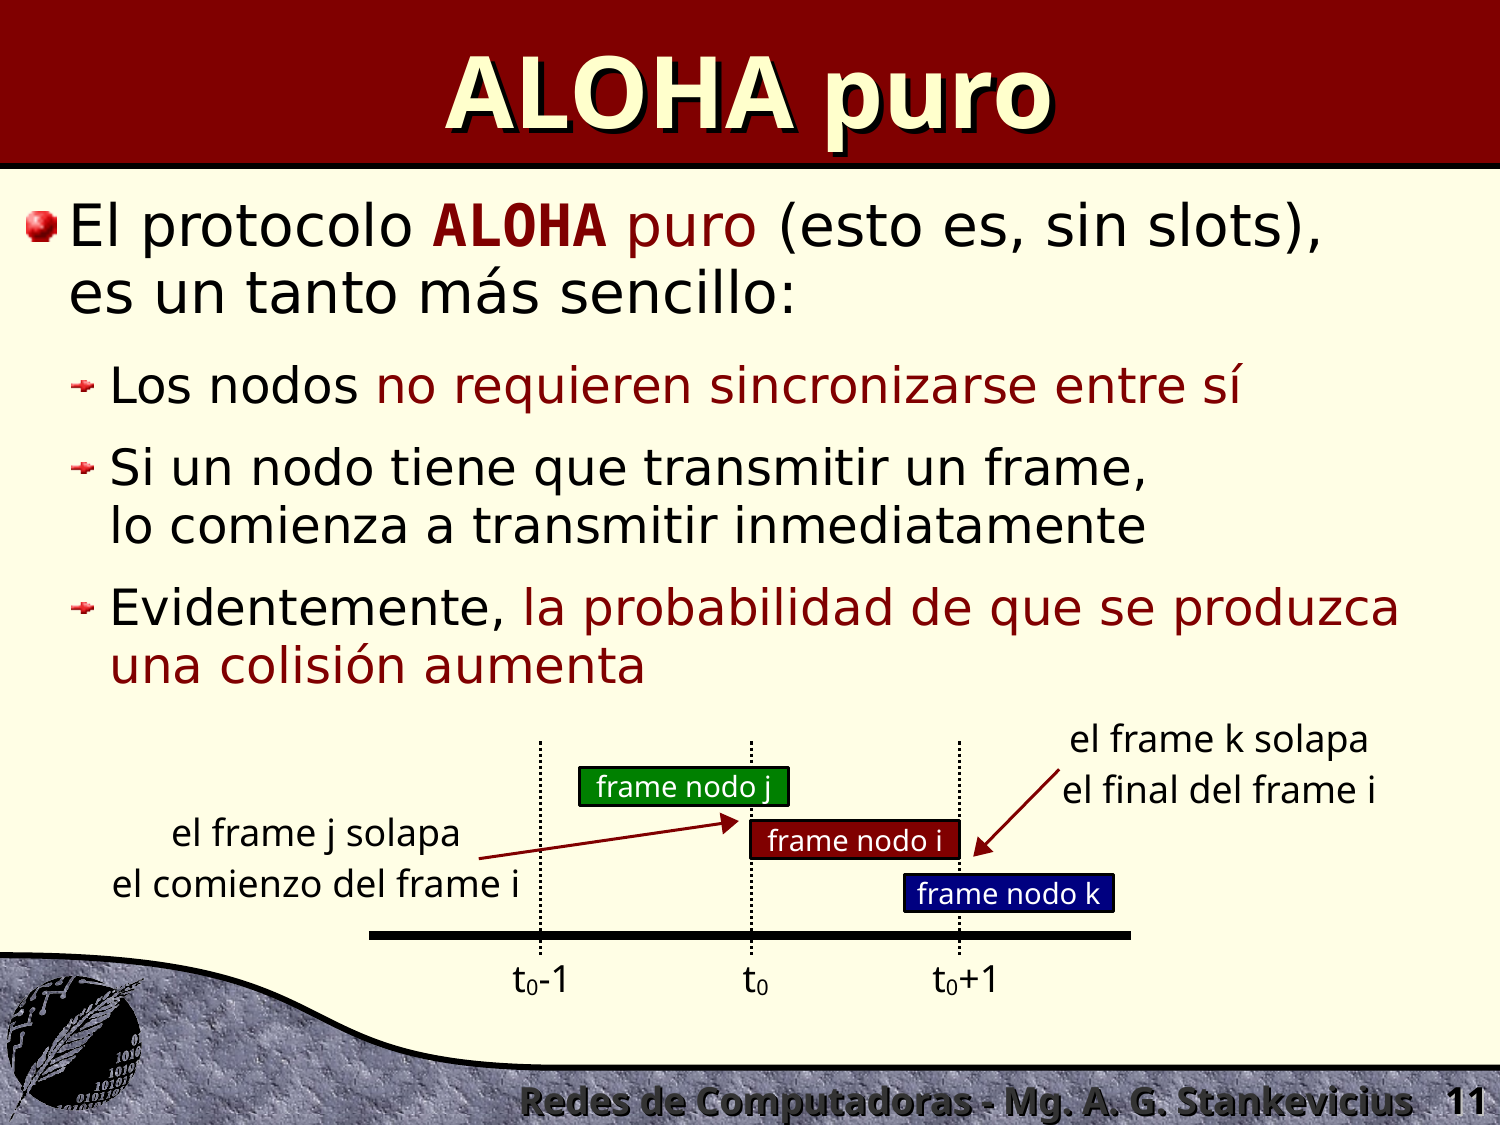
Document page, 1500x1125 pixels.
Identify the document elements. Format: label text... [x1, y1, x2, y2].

text_box frame nodo i [750, 820, 960, 859]
picture [790, 1100, 795, 1110]
text_box el frame j solapa el comienzo del frame i [96, 799, 531, 919]
text_box frame nodo j [579, 767, 789, 806]
picture [1047, 1100, 1054, 1110]
text_box el frame k solapa el final del frame i [1047, 705, 1401, 826]
list El protocolo ALOHA puro (esto es, sin slots), es un tanto más sencillo: Los nodos no requieren sincronizarse entre sí Si un nodo tiene que transmitir un frame, lo comienza a transmitir inmediatamente Evidentemente, la probabilidad de que se produzca una colisión aumenta [11, 192, 1486, 921]
text_box t0 [727, 945, 789, 1024]
picture [0, 959, 1500, 1125]
title ALOHA puro [15, 5, 1485, 160]
text_box t0+1 [917, 945, 1014, 1024]
text_box frame nodo k [904, 874, 1114, 912]
text_box t0-1 [497, 945, 591, 1024]
